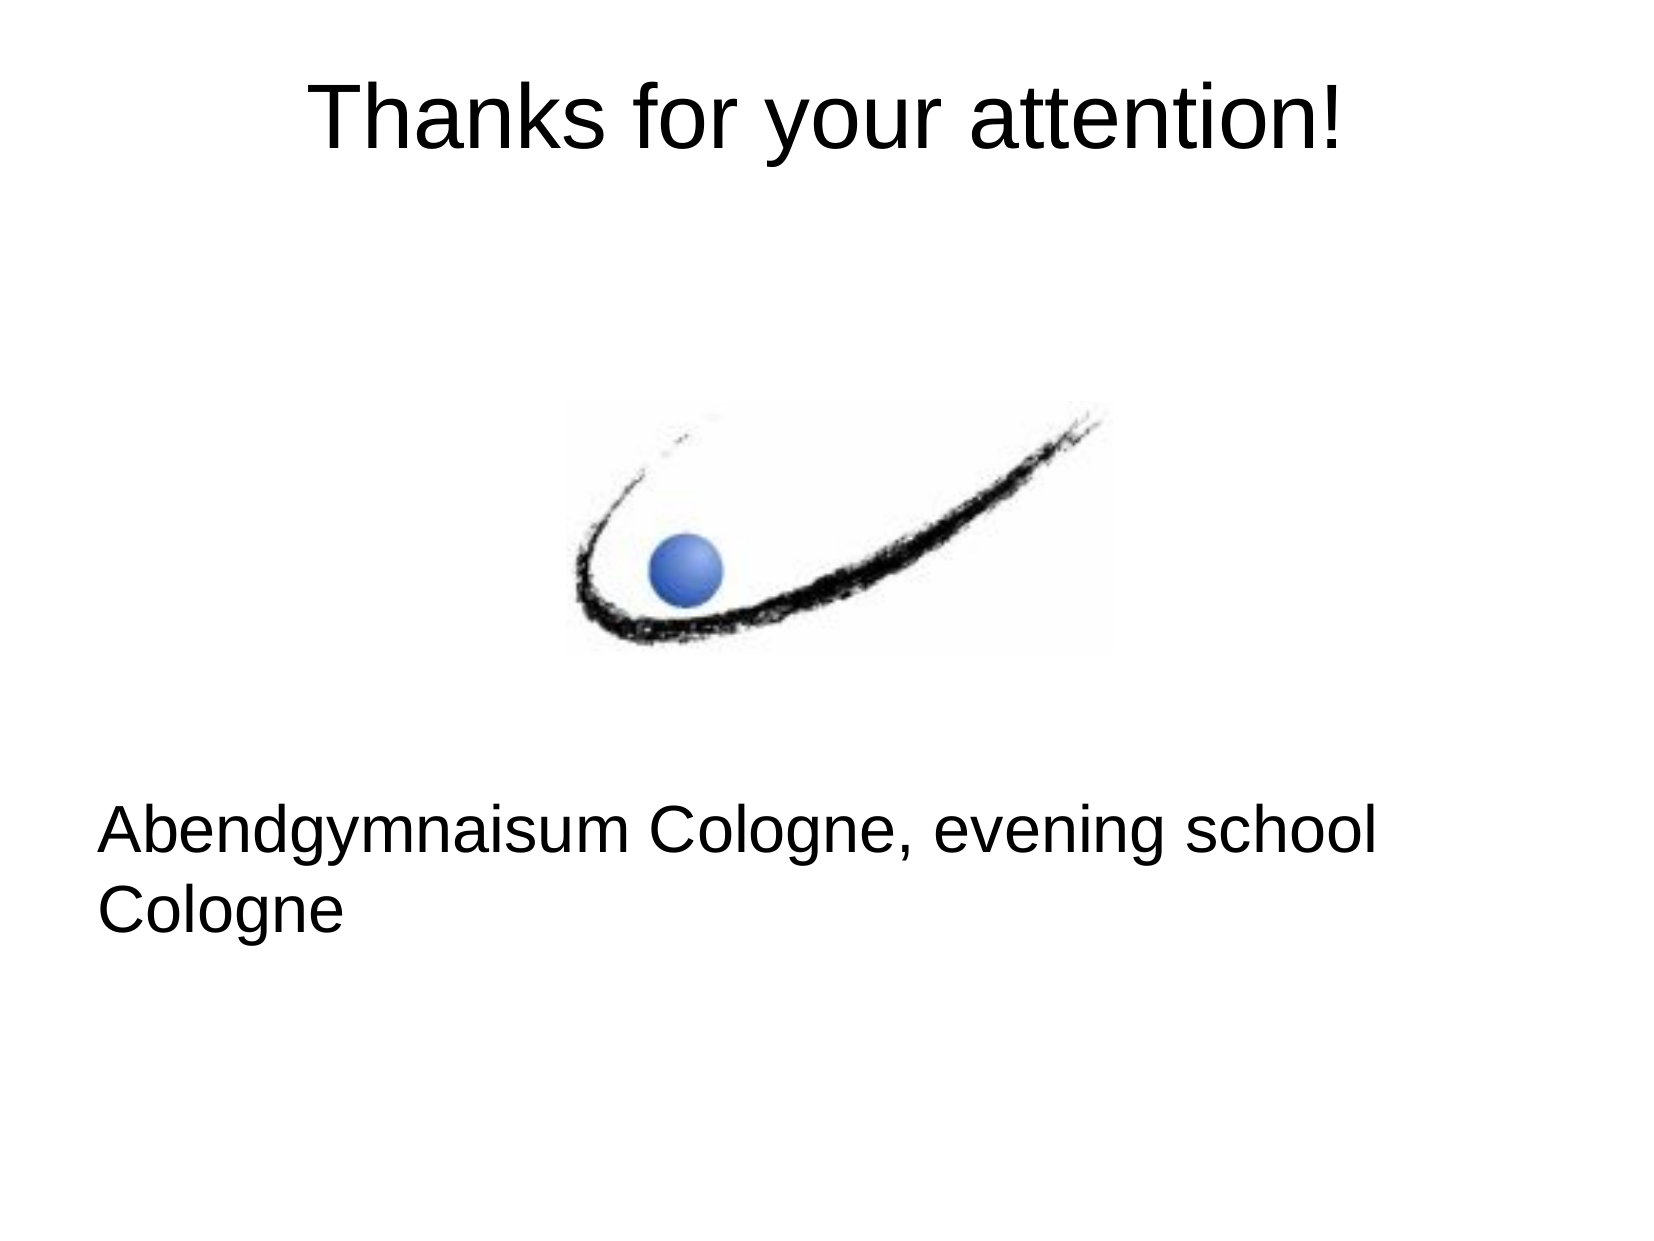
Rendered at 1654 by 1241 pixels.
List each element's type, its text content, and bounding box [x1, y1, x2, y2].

list Abendgymnaisum Cologne, evening school Cologne [82, 290, 1571, 1010]
picture [566, 401, 1113, 655]
title Thanks for your attention! [82, 49, 1571, 257]
